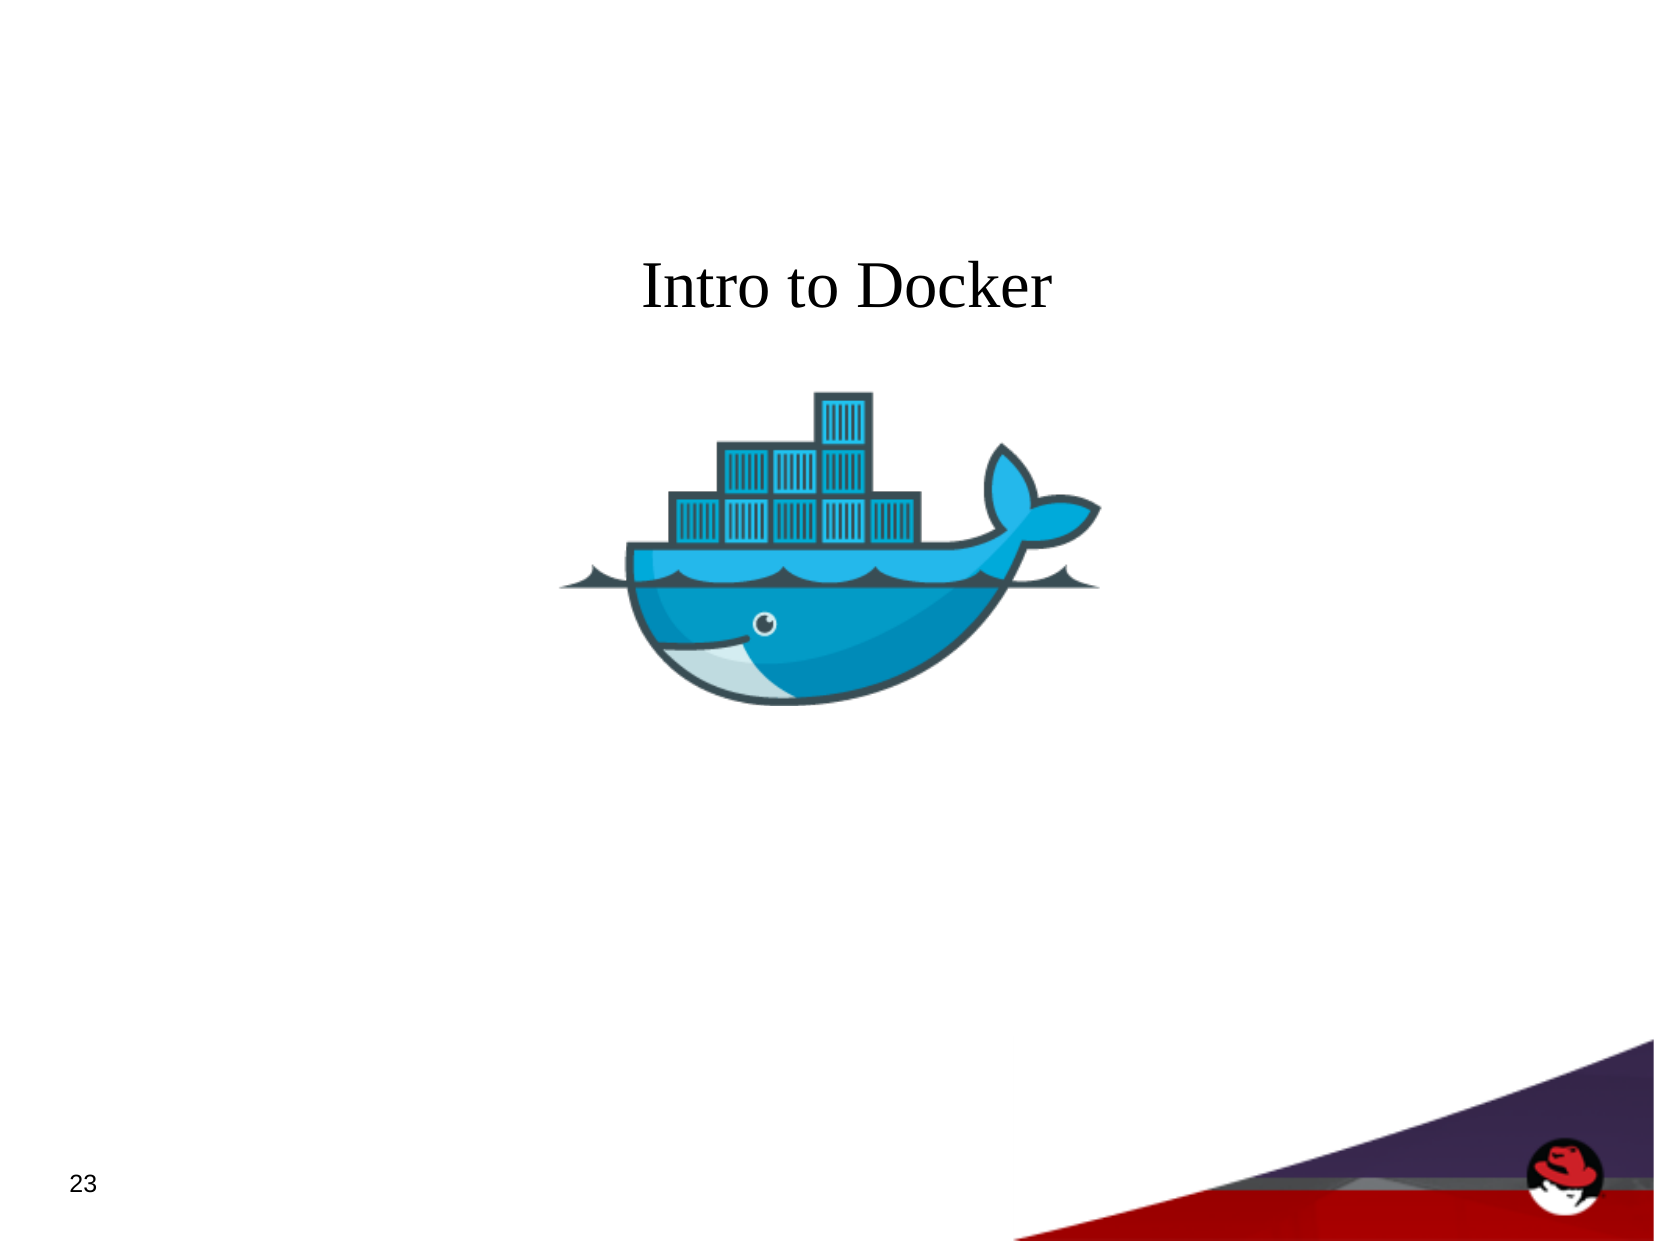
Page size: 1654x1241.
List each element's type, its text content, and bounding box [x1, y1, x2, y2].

picture [1012, 1036, 1654, 1241]
text_box Intro to Docker [150, 240, 1546, 857]
